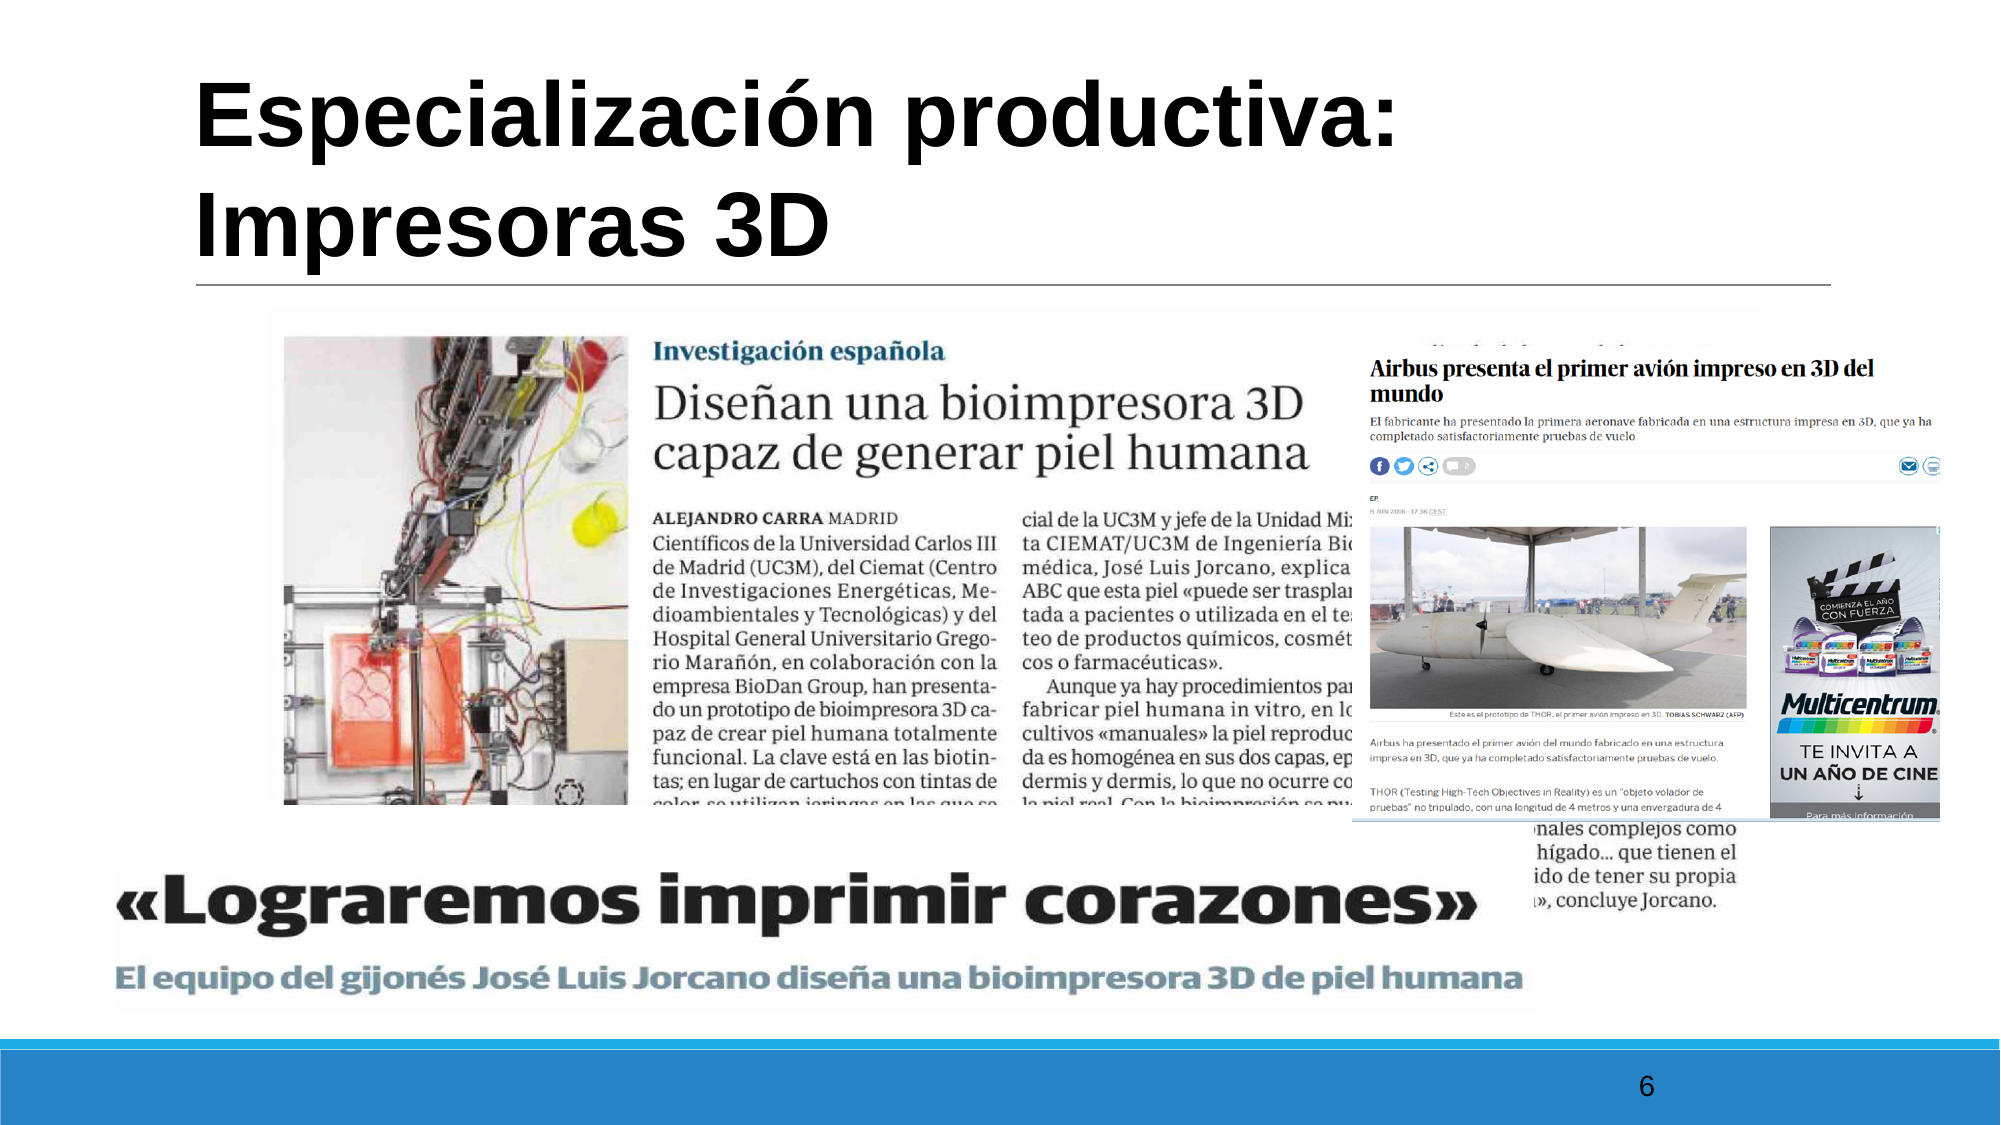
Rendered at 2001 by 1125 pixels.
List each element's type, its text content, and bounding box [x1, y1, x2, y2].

picture [58, 302, 1940, 1012]
slide_number <número> [1624, 1059, 1840, 1120]
title Especialización productiva: Impresoras 3D [180, 47, 1830, 285]
